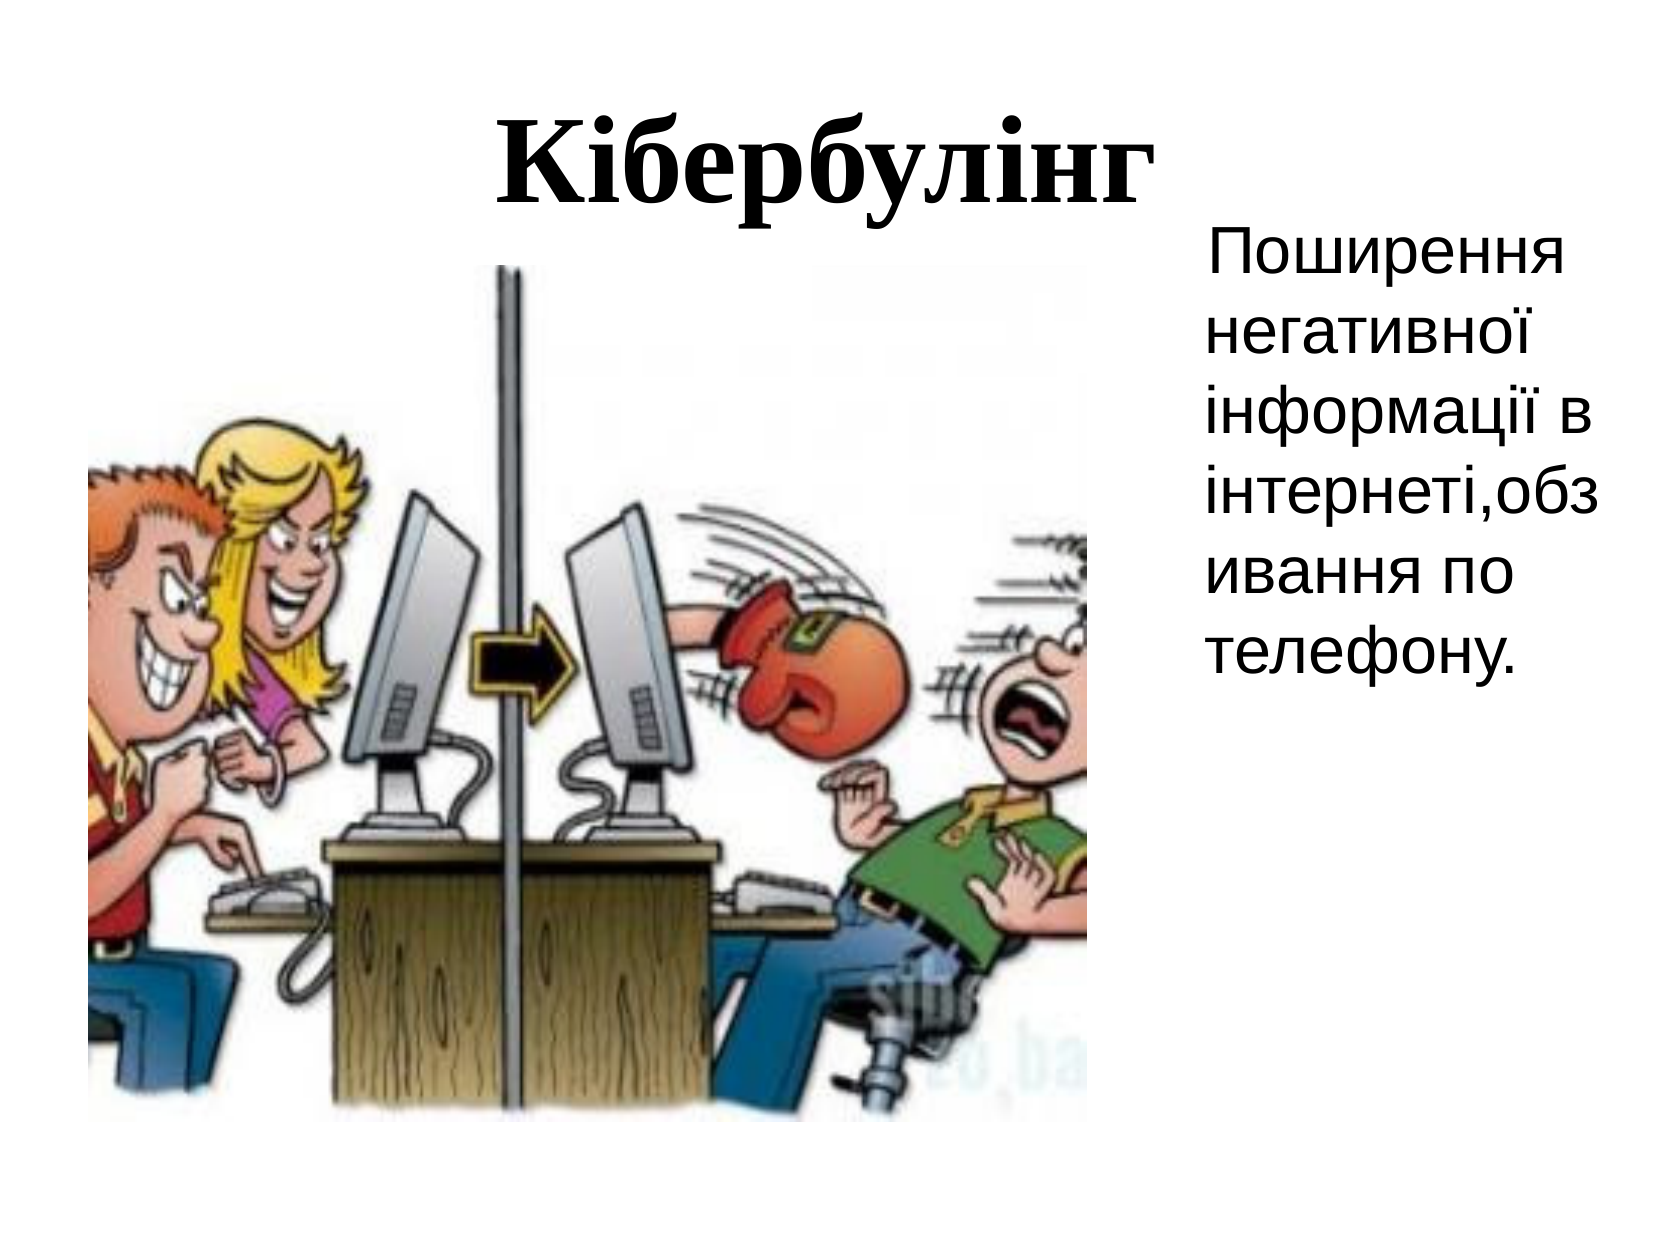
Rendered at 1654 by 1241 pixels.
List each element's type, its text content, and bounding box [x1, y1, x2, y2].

picture [88, 265, 1087, 1123]
title Кібербулінг [82, 49, 1571, 257]
list Поширення негативної інформації в інтернеті,обзивання по телефону. [1062, 206, 1625, 739]
